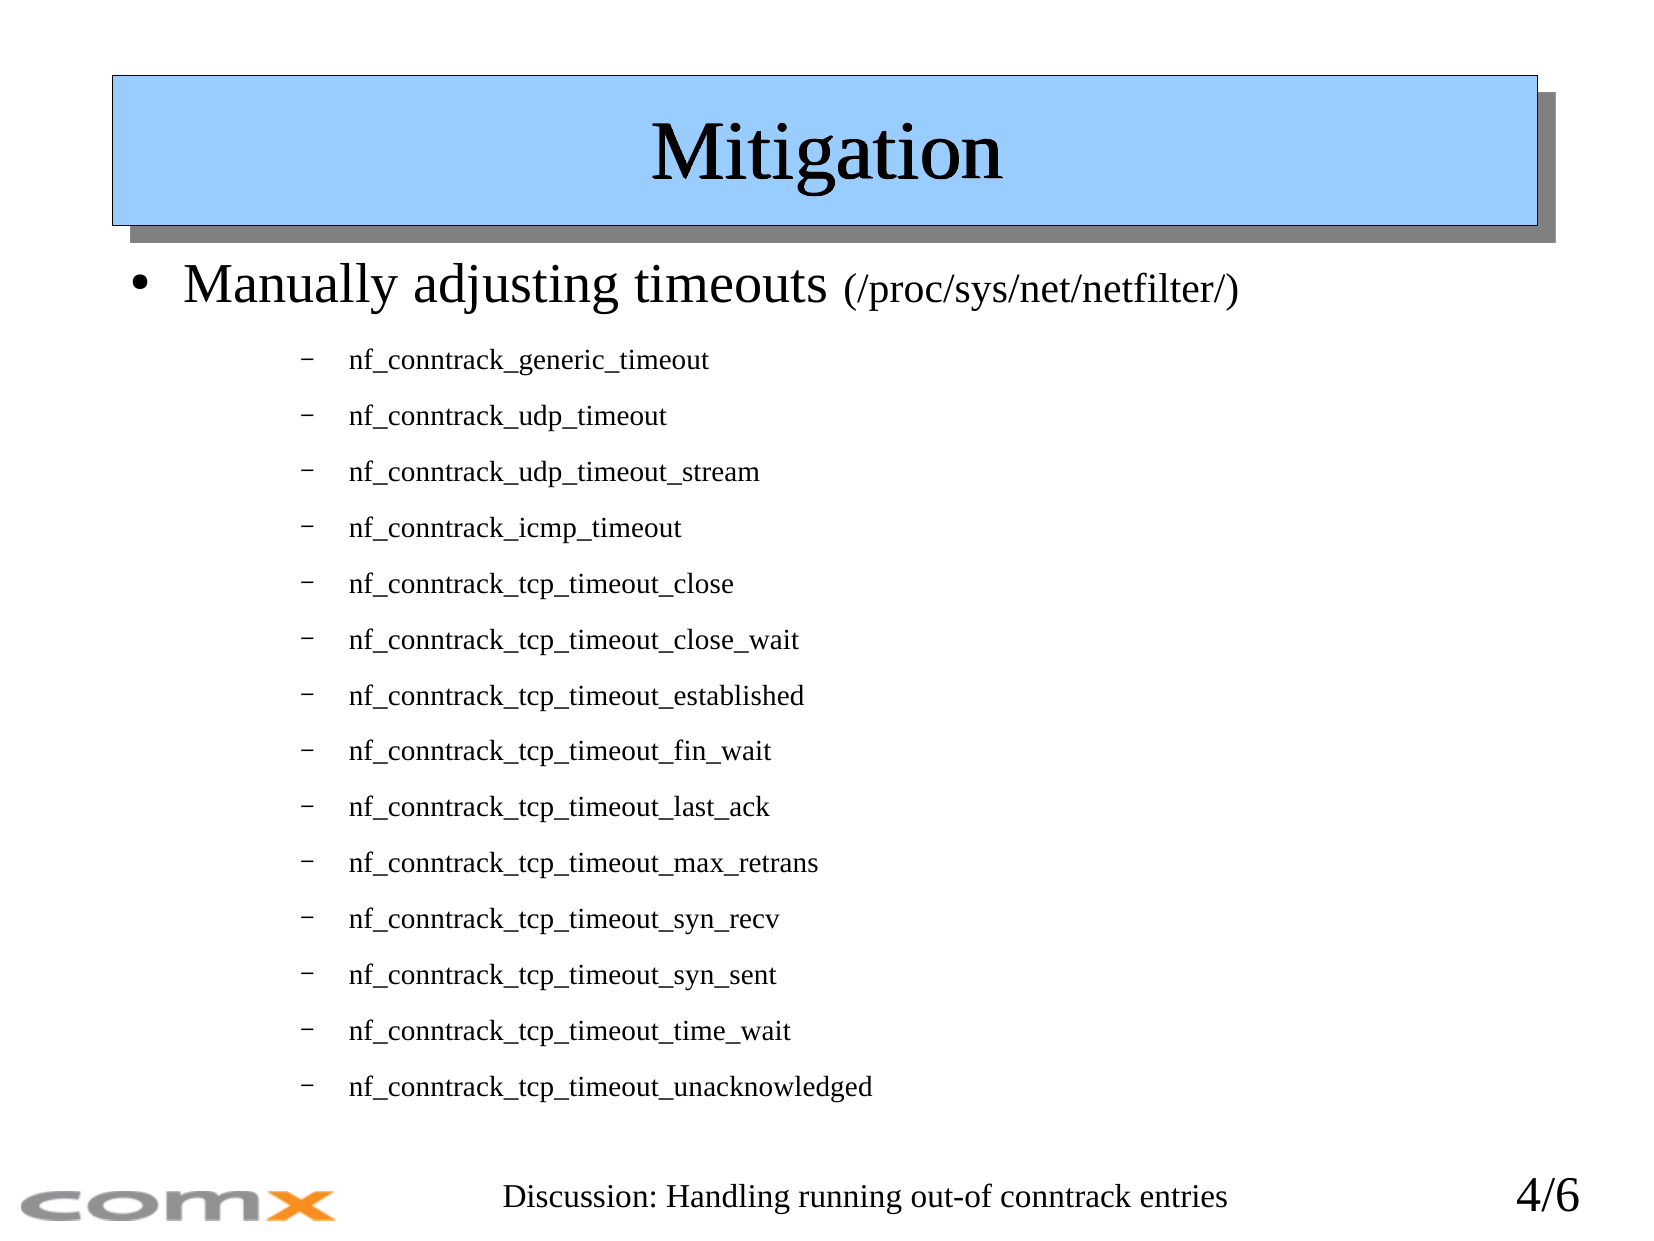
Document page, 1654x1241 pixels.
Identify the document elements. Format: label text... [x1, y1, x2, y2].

title Mitigation [116, 90, 1538, 211]
picture [21, 1191, 335, 1221]
list Manually adjusting timeouts (/proc/sys/net/netfilter/) nf_conntrack_generic_timeout nf_conntrack_udp_timeout nf_conntrack_udp_timeout_stream nf_conntrack_icmp_timeout nf_conntrack_tcp_timeout_close nf_conntrack_tcp_timeout_close_wait nf_conntrack_tcp_timeout_established nf_conntrack_tcp_timeout_fin_wait nf_conntrack_tcp_timeout_last_ack nf_conntrack_tcp_timeout_max_retrans nf_conntrack_tcp_timeout_syn_recv nf_conntrack_tcp_timeout_syn_sent nf_conntrack_tcp_timeout_time_wait nf_conntrack_tcp_timeout_unacknowledged [112, 251, 1538, 1182]
